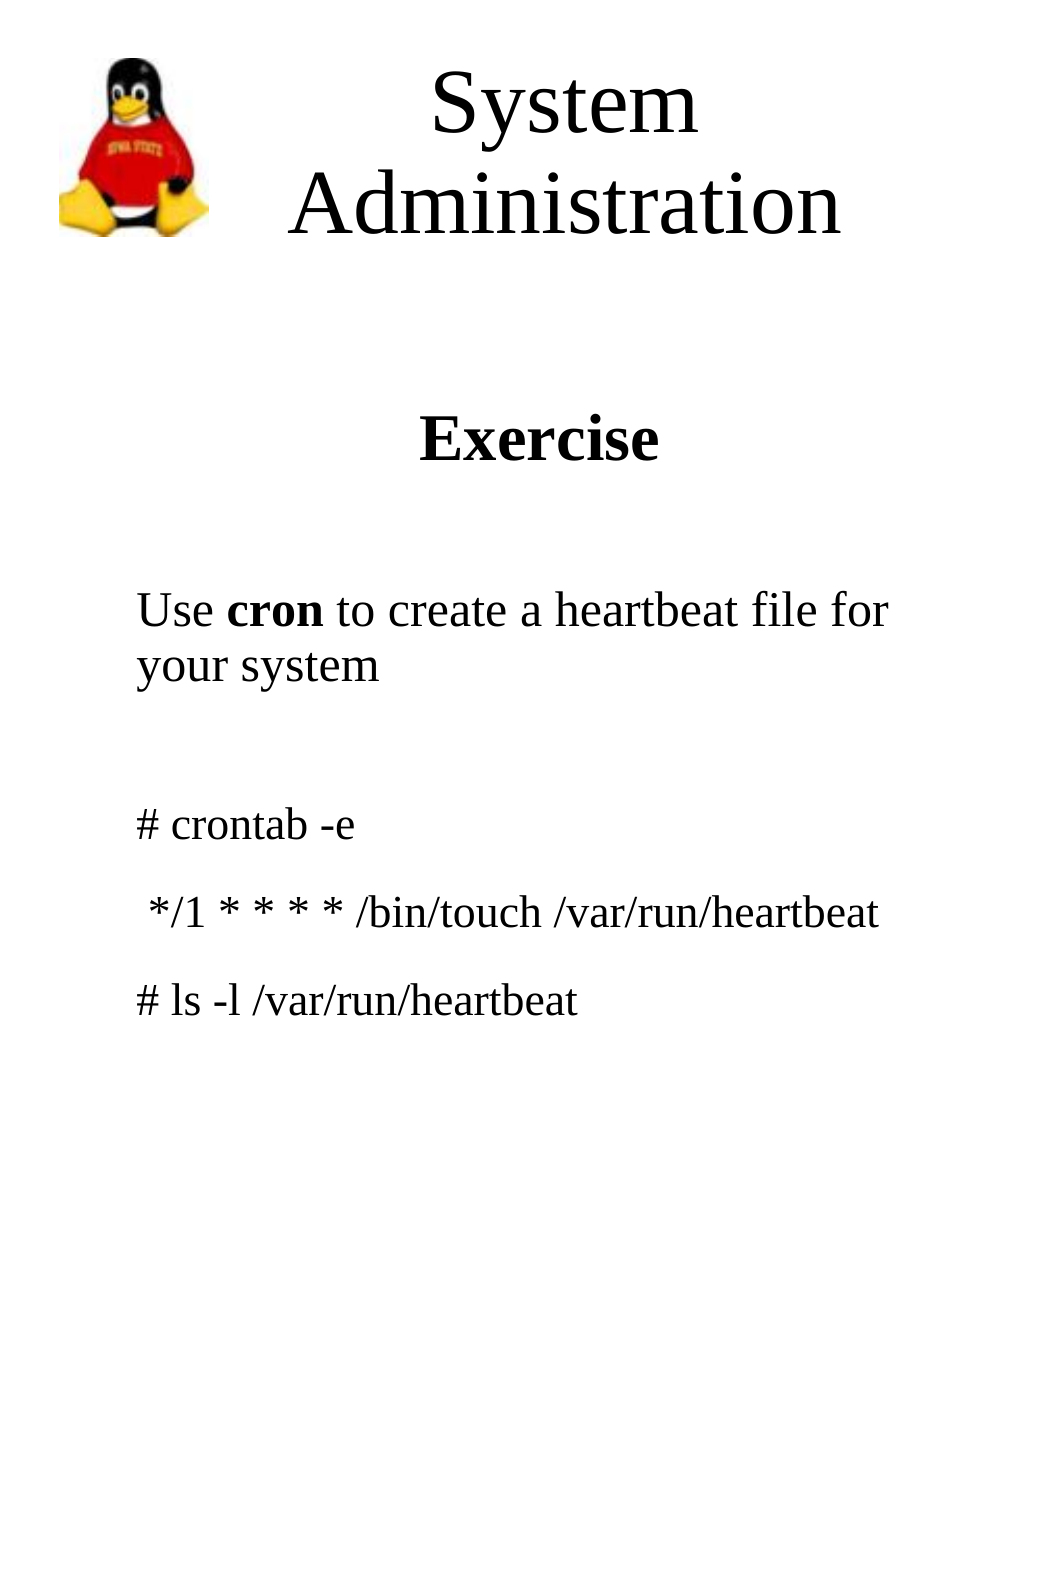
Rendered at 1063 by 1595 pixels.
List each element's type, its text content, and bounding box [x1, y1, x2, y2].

subtitle Exercise Use cron to create a heartbeat file for your system # crontab -e */1 * * * * /bin/touch /var/run/heartbeat # ls -l /var/run/heartbeat [136, 312, 944, 1272]
title System Administration [237, 25, 893, 279]
picture [59, 58, 209, 237]
